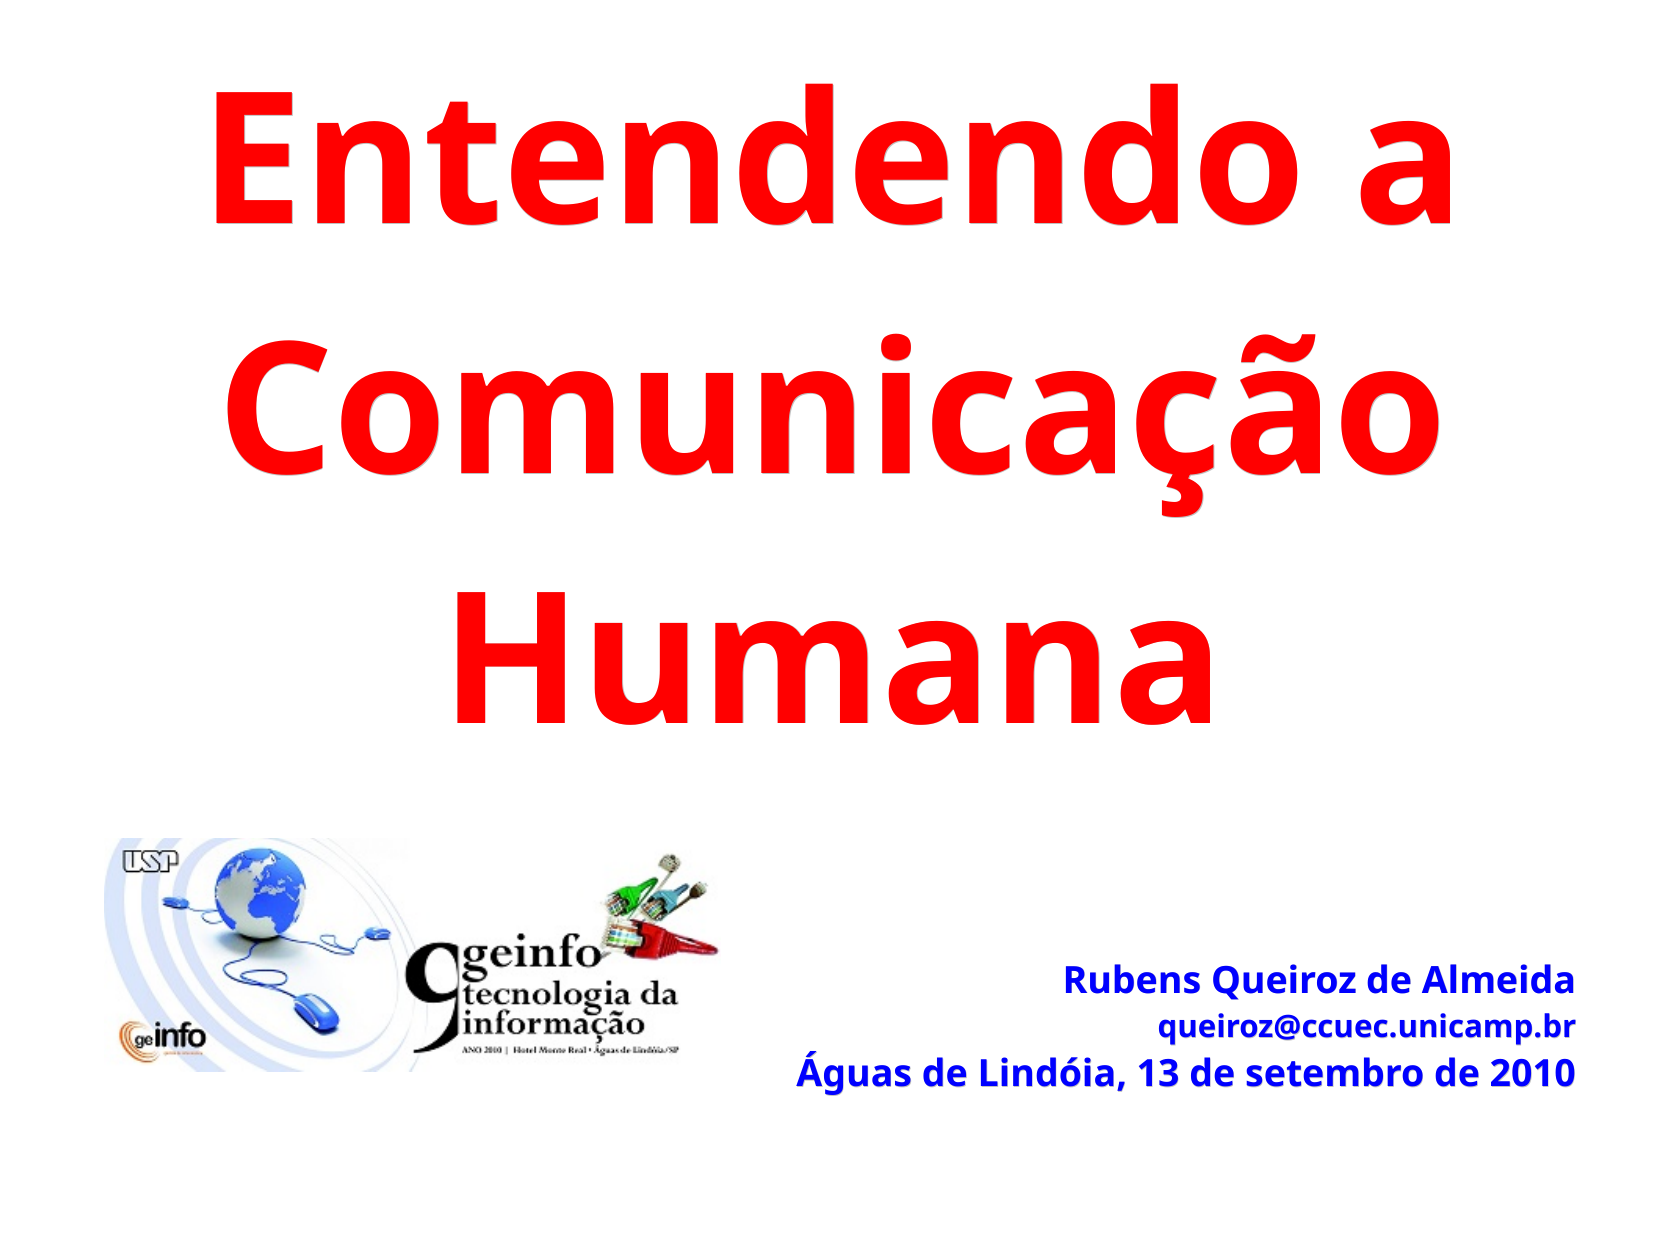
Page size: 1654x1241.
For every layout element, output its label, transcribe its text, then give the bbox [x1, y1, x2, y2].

subtitle Entendendo a Comunicação Humana Rubens Queiroz de Almeida queiroz@ccuec.unicamp.br Águas de Lindóia, 13 de setembro de 2010 [88, 33, 1577, 1093]
picture [104, 838, 721, 1072]
